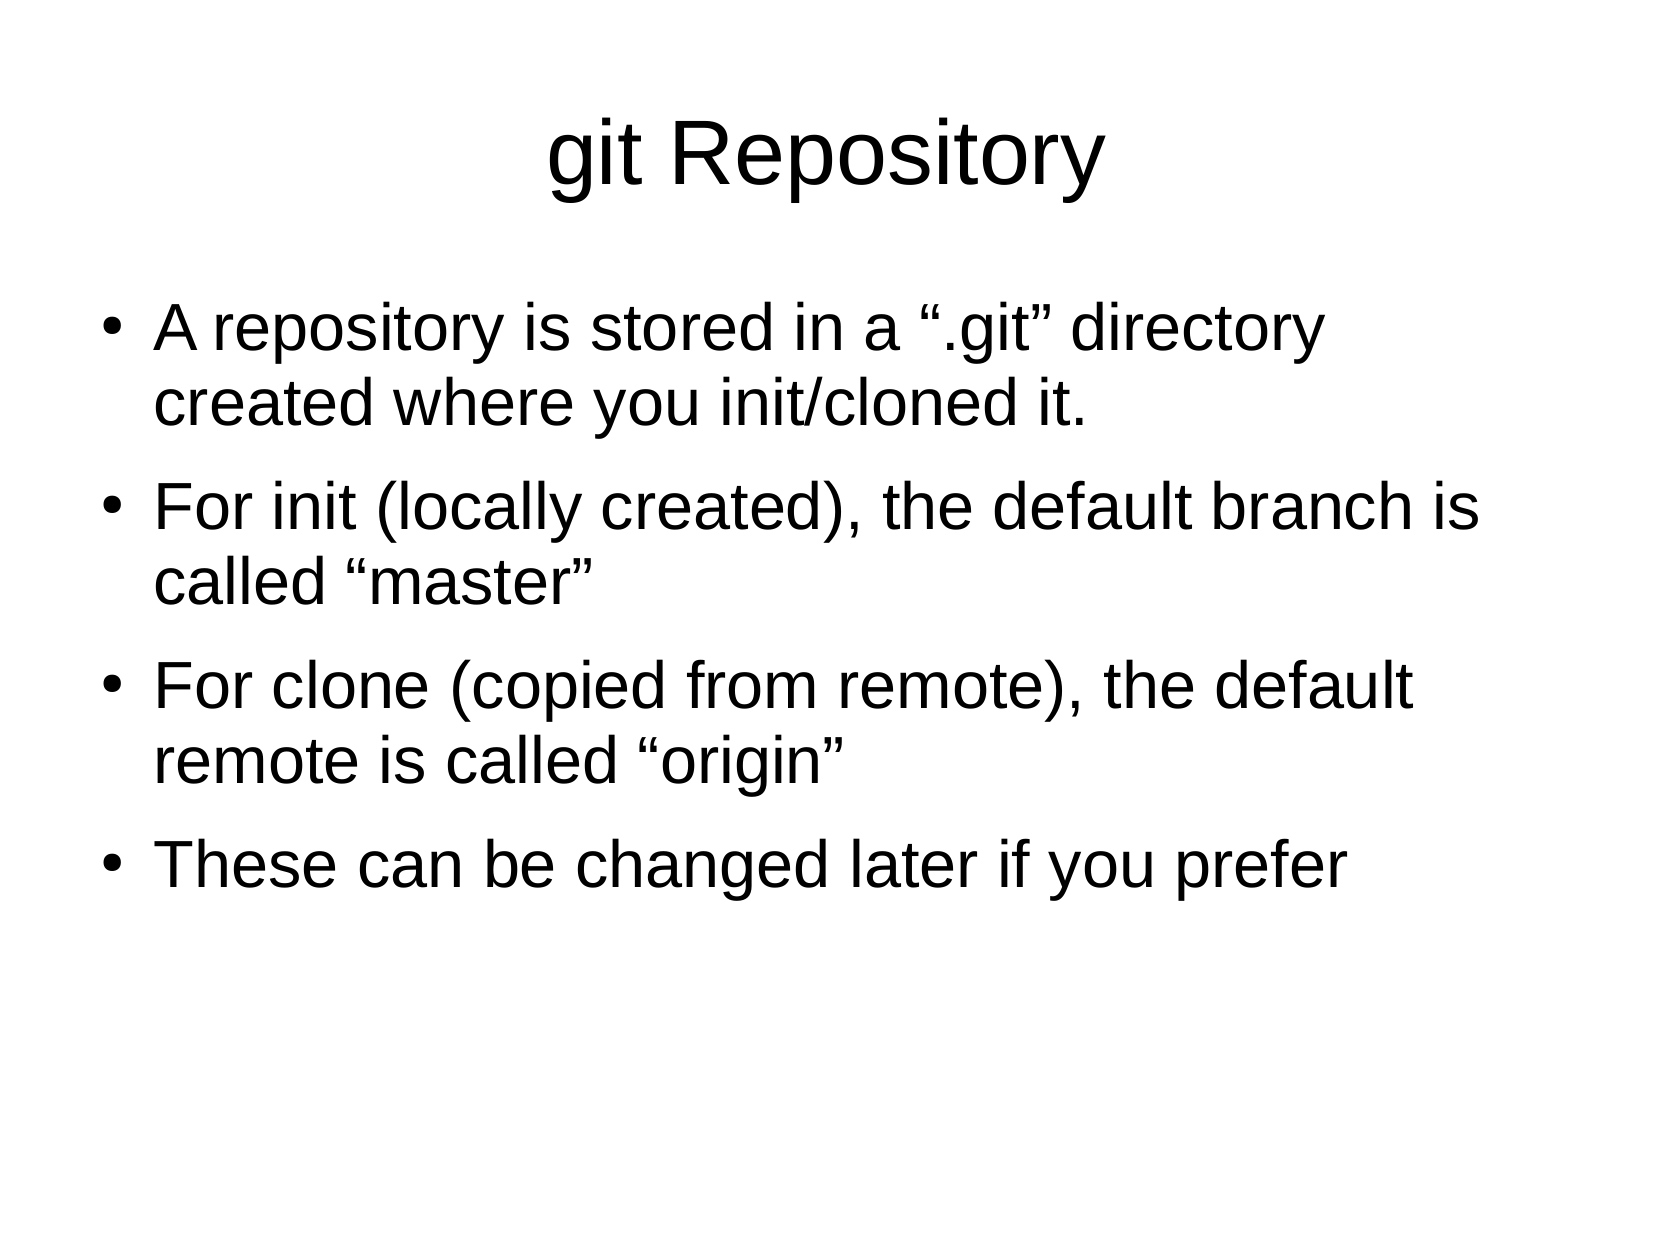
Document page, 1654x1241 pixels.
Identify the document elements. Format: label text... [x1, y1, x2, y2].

title git Repository [82, 49, 1571, 257]
list A repository is stored in a “.git” directory created where you init/cloned it. For init (locally created), the default branch is called “master” For clone (copied from remote), the default remote is called “origin” These can be changed later if you prefer [82, 290, 1538, 1010]
